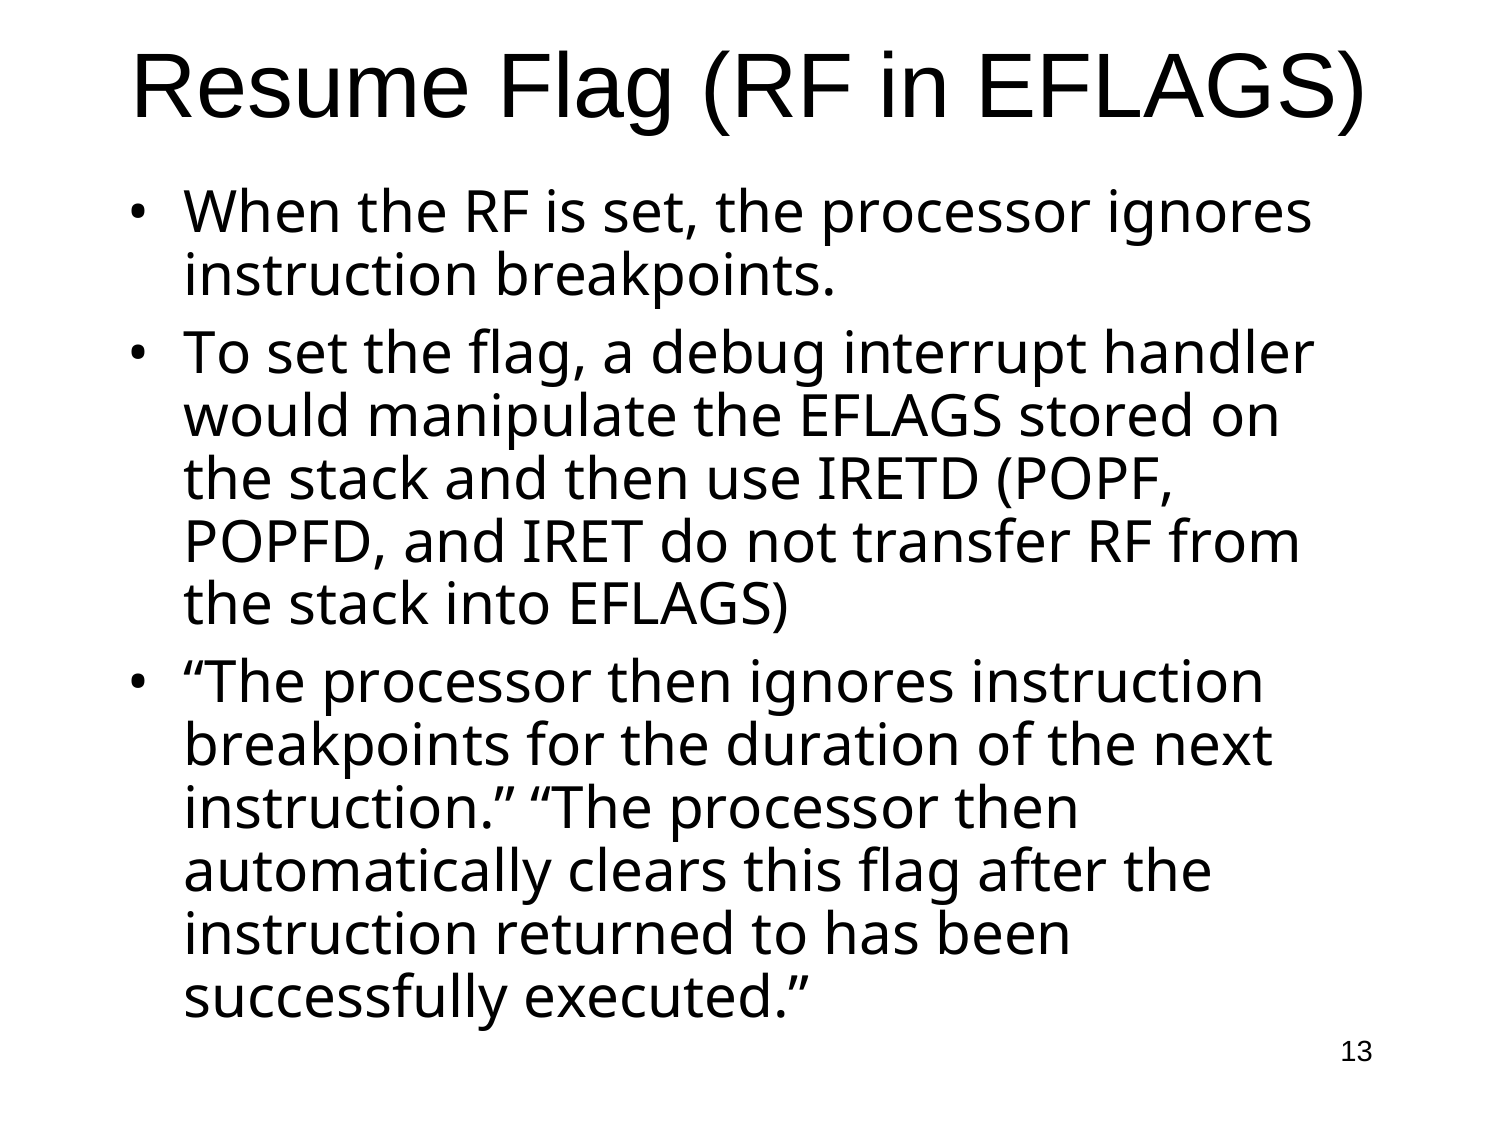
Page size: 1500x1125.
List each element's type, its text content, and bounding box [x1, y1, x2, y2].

text_box <number> [1074, 1038, 1388, 1101]
list When the RF is set, the processor ignores instruction breakpoints. To set the flag, a debug interrupt handler would manipulate the EFLAGS stored on the stack and then use IRETD (POPF, POPFD, and IRET do not transfer RF from the stack into EFLAGS) “The processor then ignores instruction breakpoints for the duration of the next instruction.” “The processor then automatically clears this flag after the instruction returned to has been successfully executed.” [112, 174, 1388, 1038]
title Resume Flag (RF in EFLAGS) [112, 0, 1388, 174]
